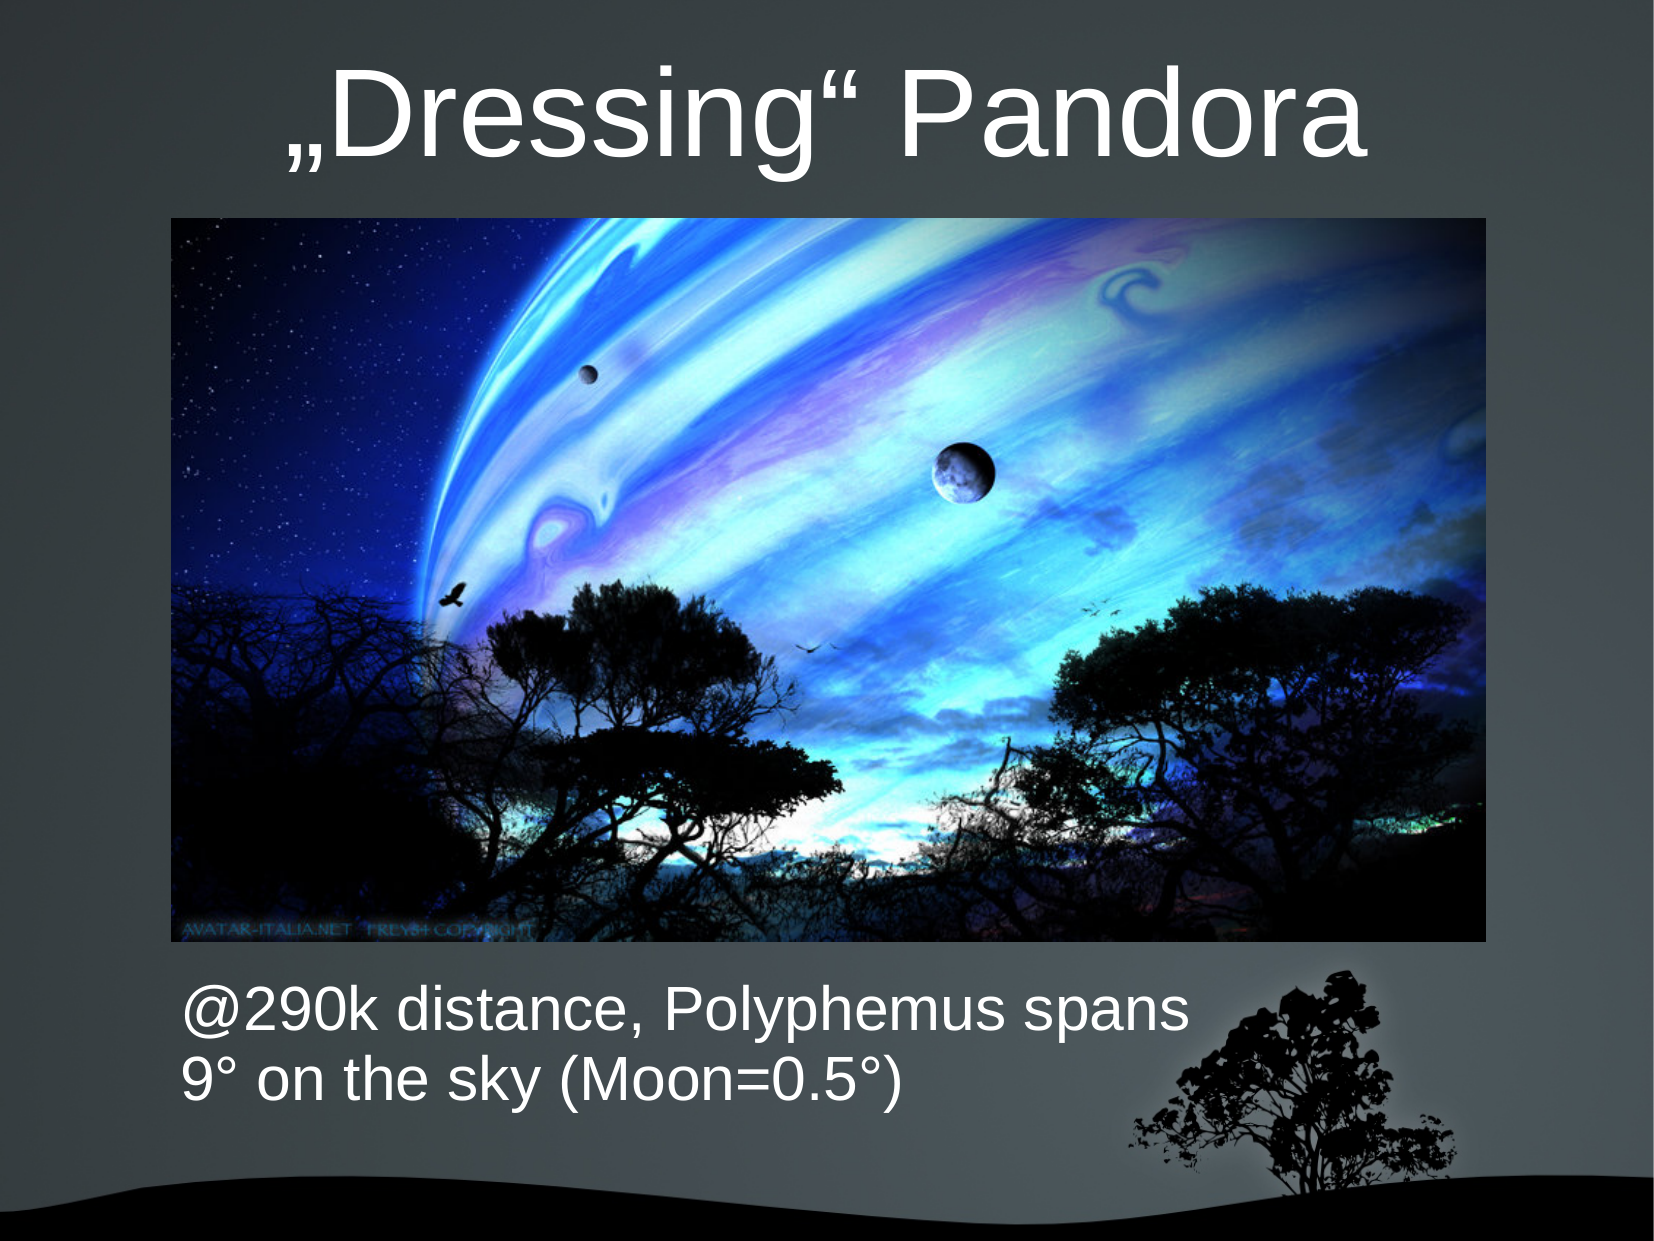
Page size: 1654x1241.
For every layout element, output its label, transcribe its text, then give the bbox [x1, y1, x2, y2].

picture [0, 0, 1654, 1241]
text_box „Dressing“ Pandora [194, 35, 1459, 191]
text_box @290k distance, Polyphemus spans 9° on the sky (Moon=0.5°) [165, 966, 1207, 1121]
